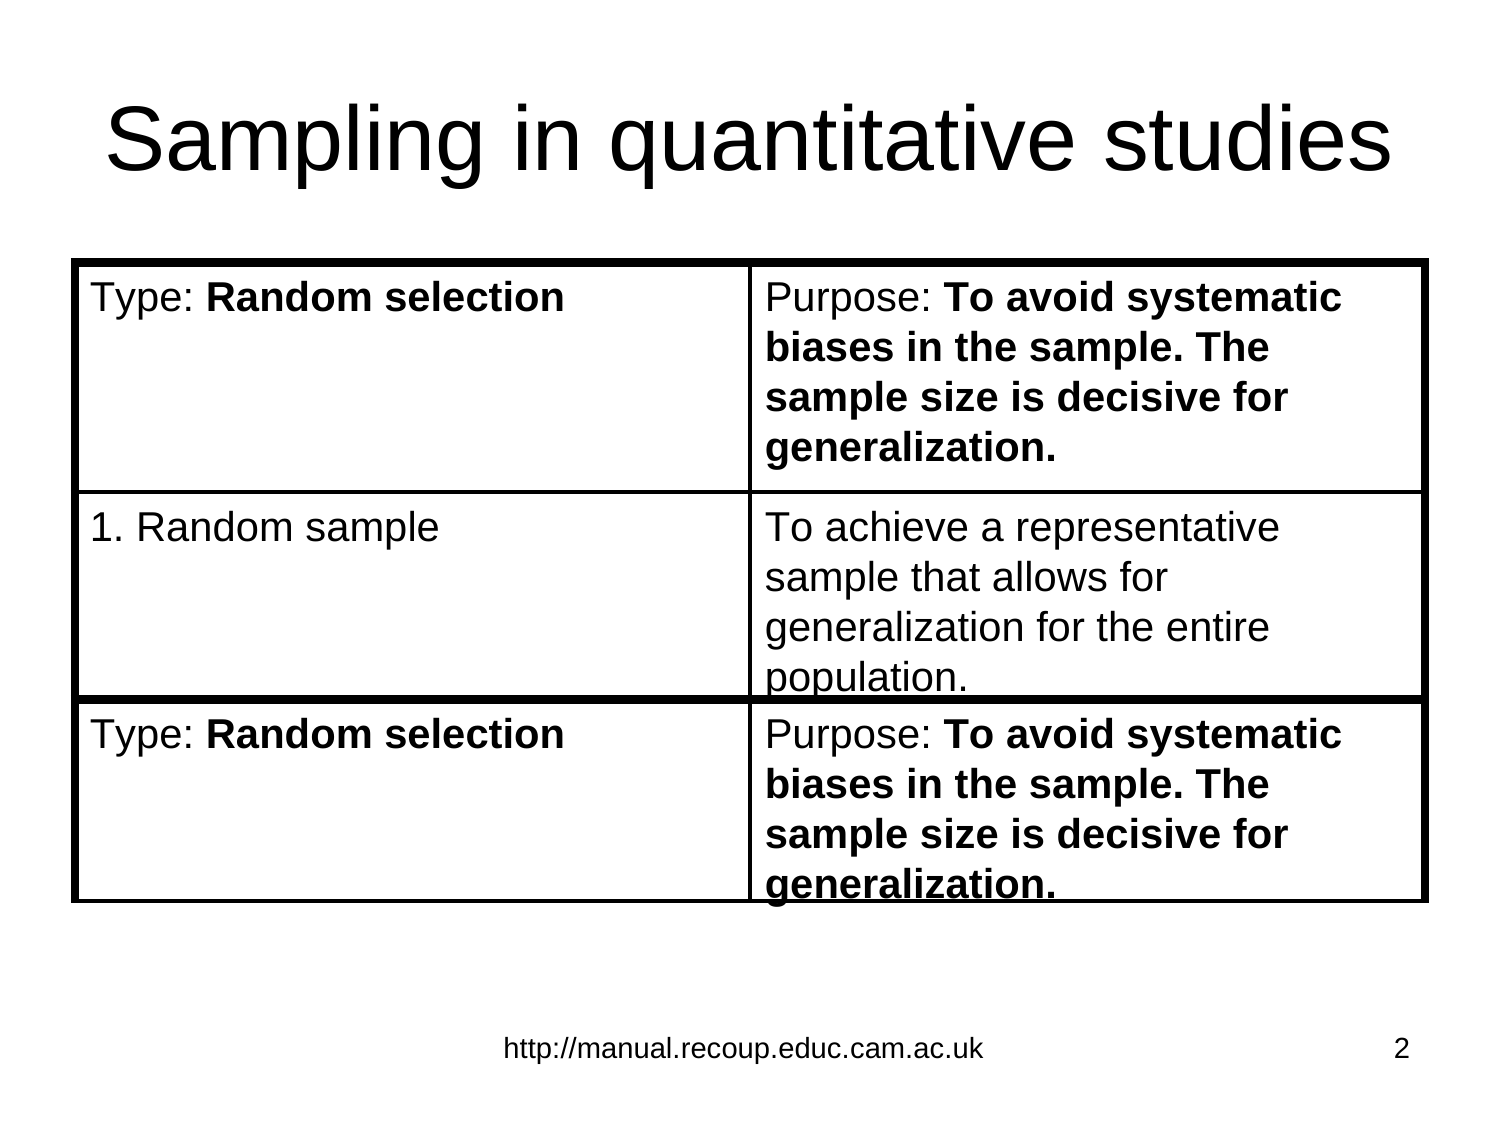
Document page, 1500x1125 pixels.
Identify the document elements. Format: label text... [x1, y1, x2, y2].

table_cell Purpose: To avoid systematic biases in the sample. The sample size is decisive for generalization. [752, 704, 1421, 899]
table_header Type: Random selection [79, 267, 748, 490]
table_cell 1. Random sample [79, 494, 748, 695]
table_header Purpose: To avoid systematic biases in the sample. The sample size is decisive for generalization. [752, 267, 1421, 490]
title Sampling in quantitative studies [75, 45, 1426, 233]
table_cell To achieve a representative sample that allows for generalization for the entire population. [752, 494, 1421, 695]
table_cell Type: Random selection [79, 704, 748, 899]
